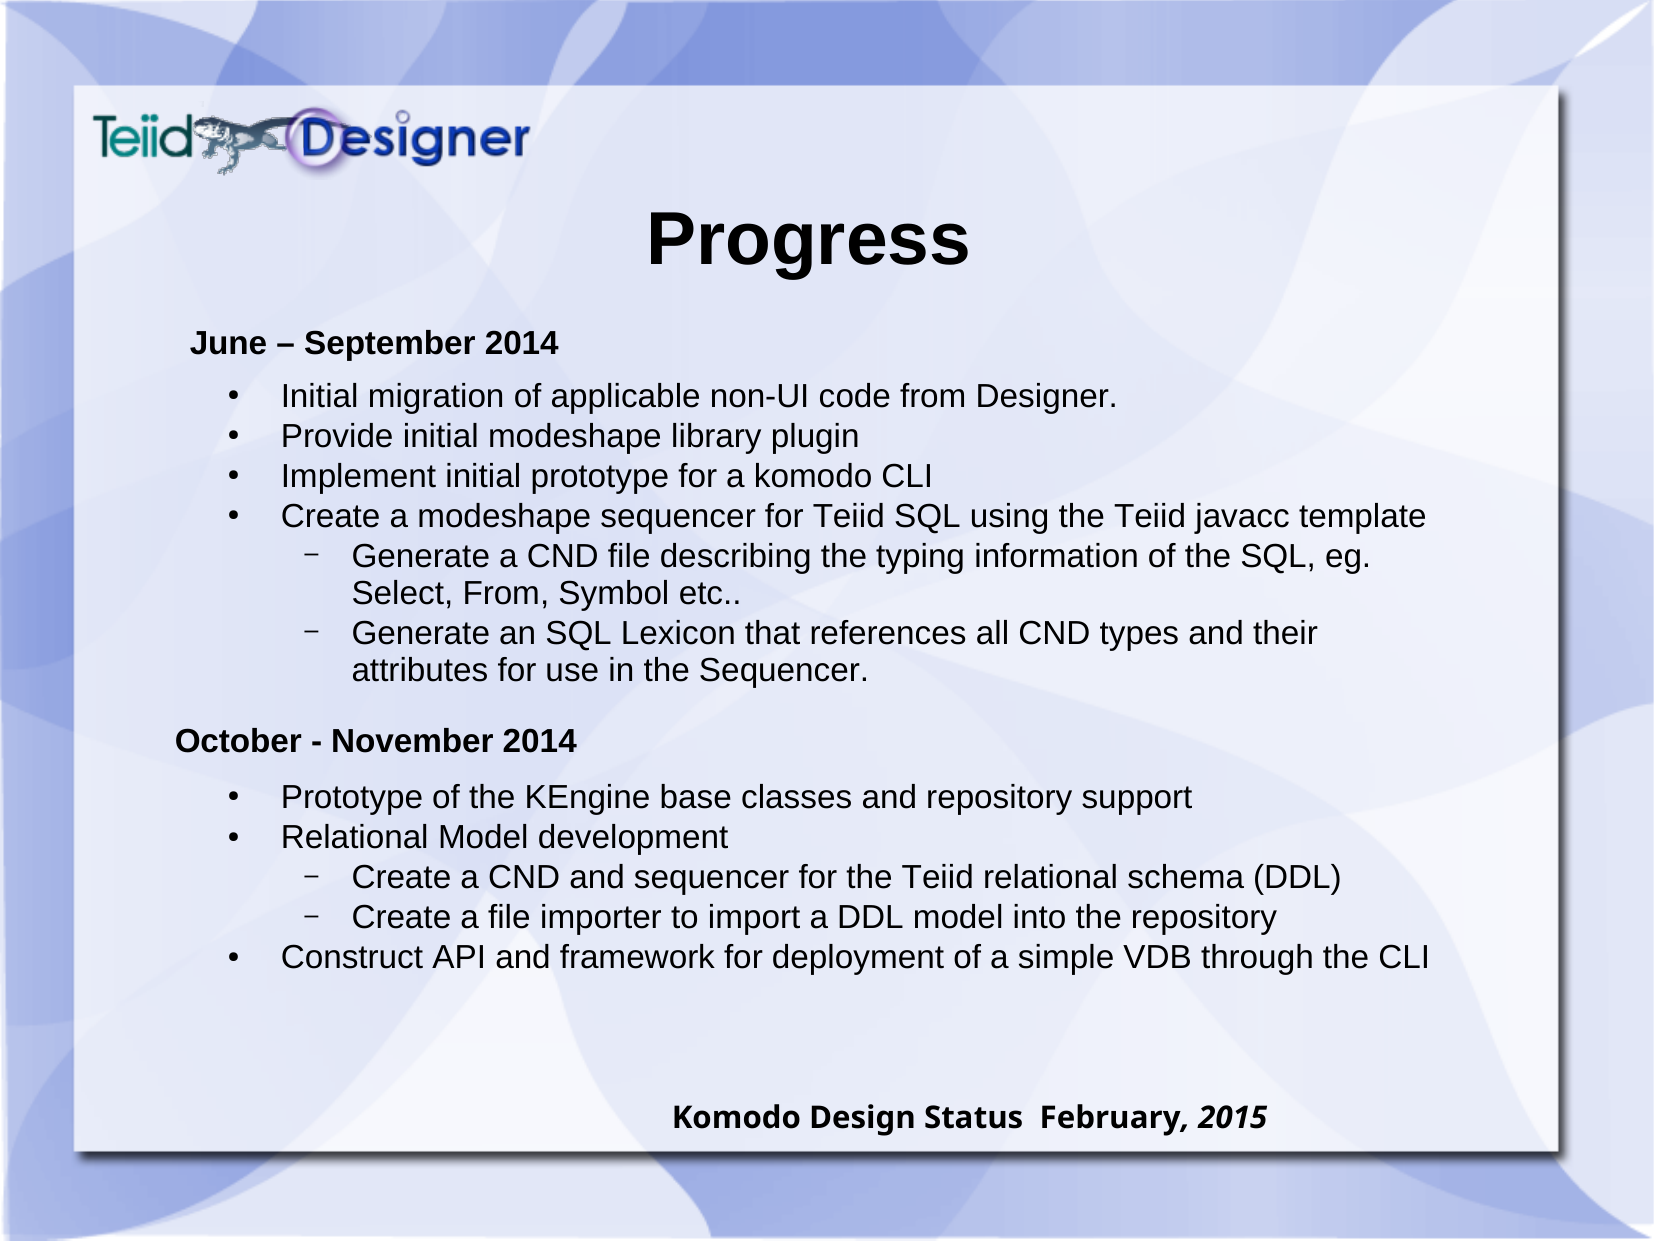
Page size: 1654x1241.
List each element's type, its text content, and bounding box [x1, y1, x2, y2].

text_box Prototype of the KEngine base classes and repository support Relational Model development Create a CND and sequencer for the Teiid relational schema (DDL) Create a file importer to import a DDL model into the repository Construct API and framework for deployment of a simple VDB through the CLI [210, 778, 1441, 1008]
title Progress [82, 135, 1536, 343]
picture [0, 0, 1654, 1241]
text_box Initial migration of applicable non-UI code from Designer. Provide initial modeshape library plugin Implement initial prototype for a komodo CLI Create a modeshape sequencer for Teiid SQL using the Teiid javacc template Generate a CND file describing the typing information of the SQL, eg. Select, From, Symbol etc.. Generate an SQL Lexicon that references all CND types and their attributes for use in the Sequencer. [210, 377, 1441, 708]
text_box October - November 2014 [174, 722, 631, 760]
text_box June – September 2014 [189, 324, 646, 363]
